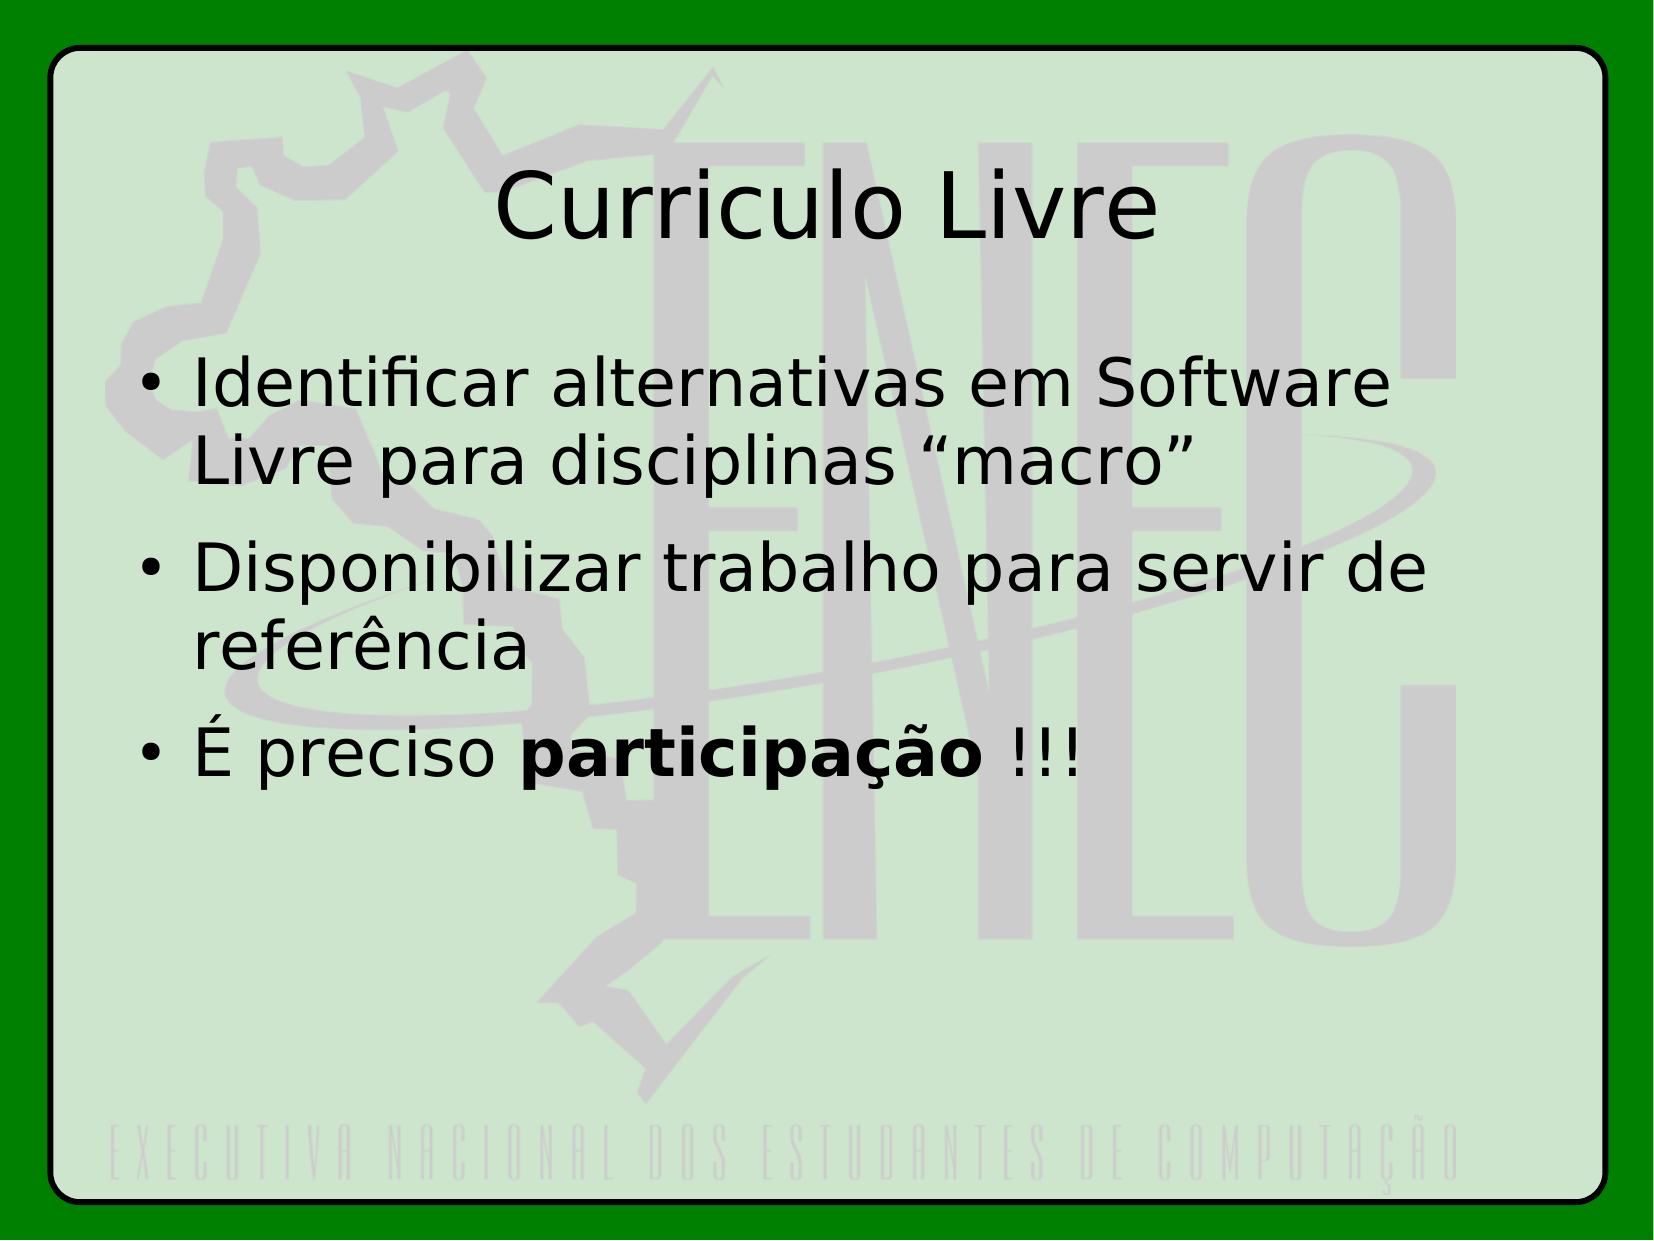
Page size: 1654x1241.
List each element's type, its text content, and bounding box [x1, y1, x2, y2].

list Identificar alternativas em Software Livre para disciplinas “macro” Disponibilizar trabalho para servir de referência É preciso participação !!! [121, 344, 1534, 1127]
title Curriculo Livre [121, 102, 1534, 310]
